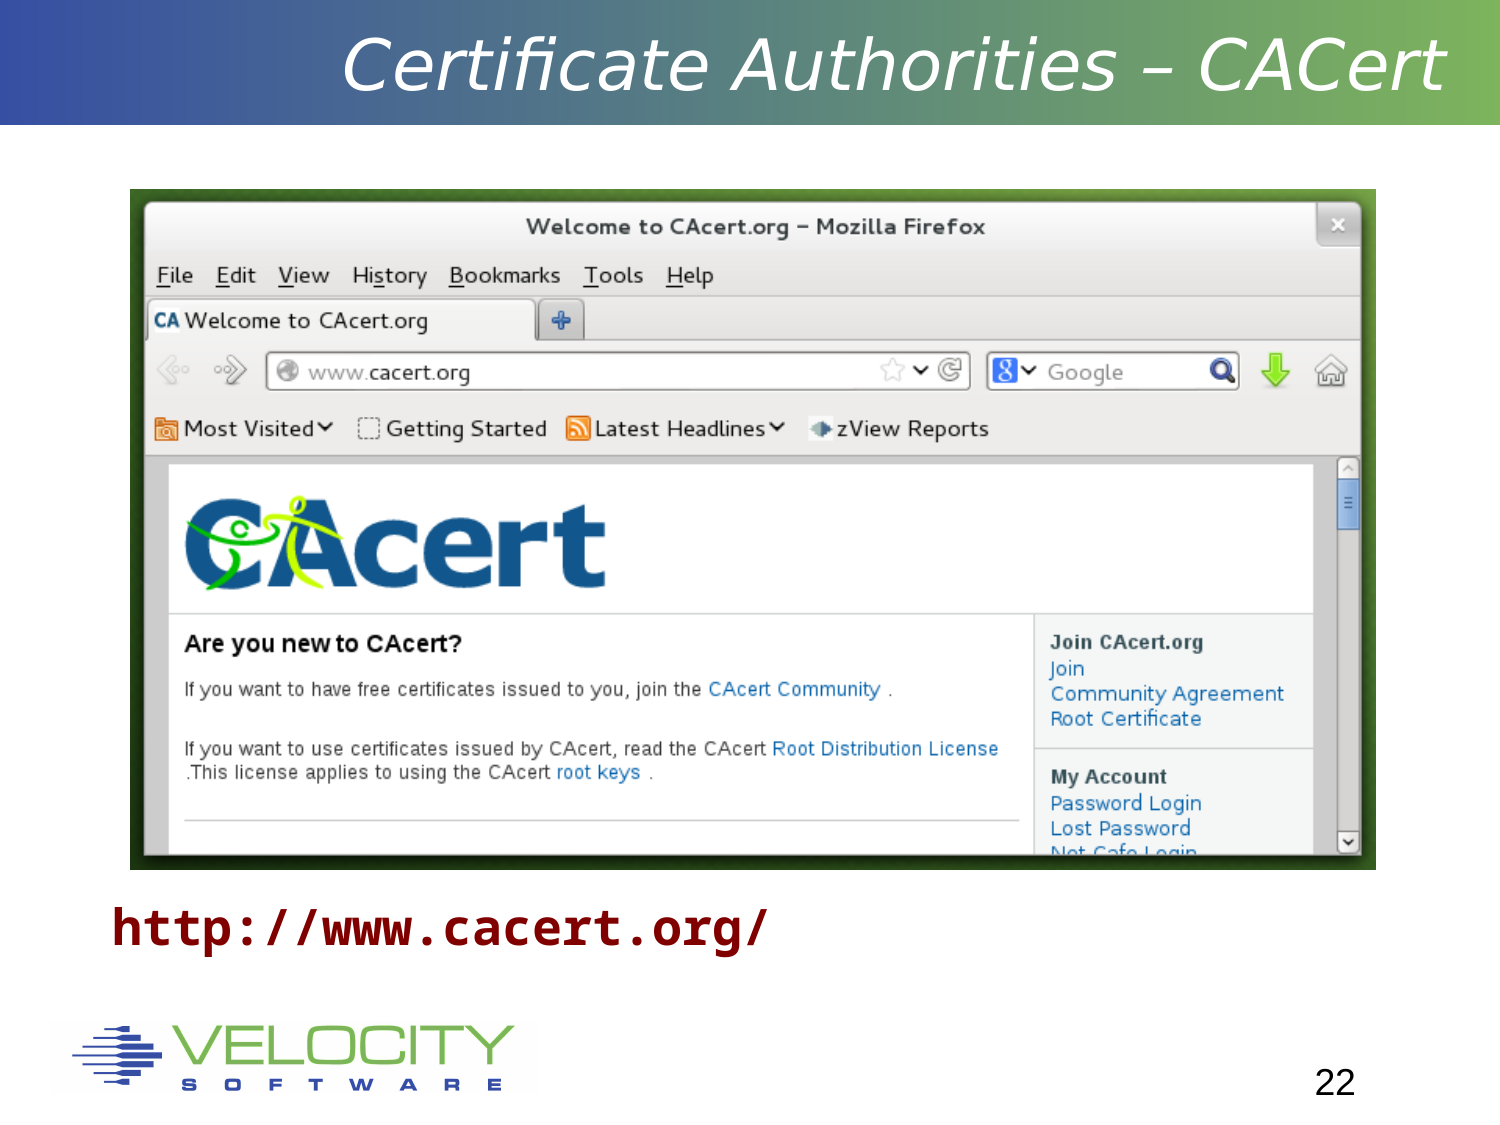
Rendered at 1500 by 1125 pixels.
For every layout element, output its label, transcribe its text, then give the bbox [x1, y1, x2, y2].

title Certificate Authorities – CACert [62, 12, 1463, 113]
picture [50, 1021, 538, 1094]
list http://www.cacert.org/ [70, 187, 1500, 963]
picture [130, 189, 1376, 870]
